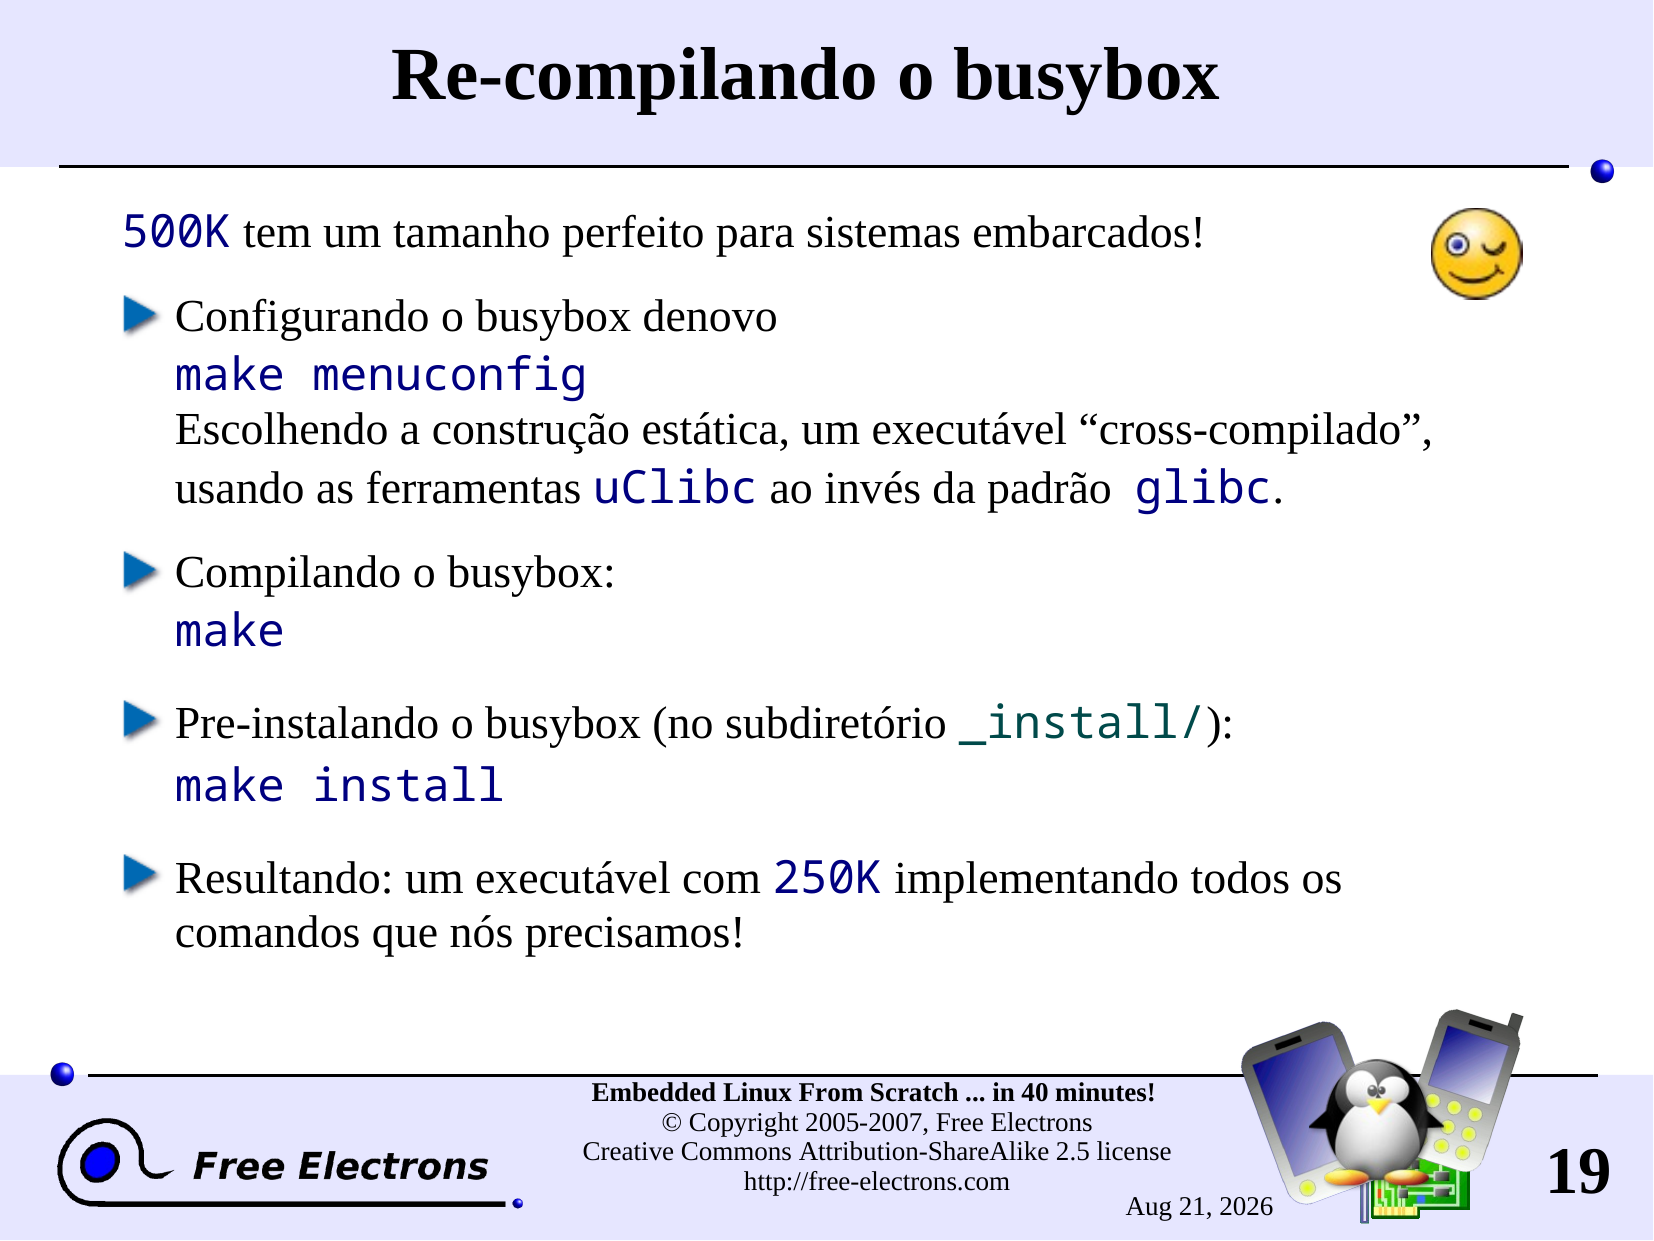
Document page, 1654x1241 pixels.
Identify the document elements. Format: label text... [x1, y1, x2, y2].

picture [50, 1107, 527, 1216]
title Re-compilando o busybox [60, 18, 1551, 132]
list 500K tem um tamanho perfeito para sistemas embarcados! Configurando o busybox denovo make menuconfig Escolhendo a construção estática, um executável “cross-compilado”, usando as ferramentas uClibc ao invés da padrão glibc. Compilando o busybox: make Pre-instalando o busybox (no subdiretório _install/): make install Resultando: um executável com 250K implementando todos os comandos que nós precisamos! [103, 198, 1516, 1049]
picture [1431, 208, 1523, 301]
picture [1225, 1007, 1538, 1241]
